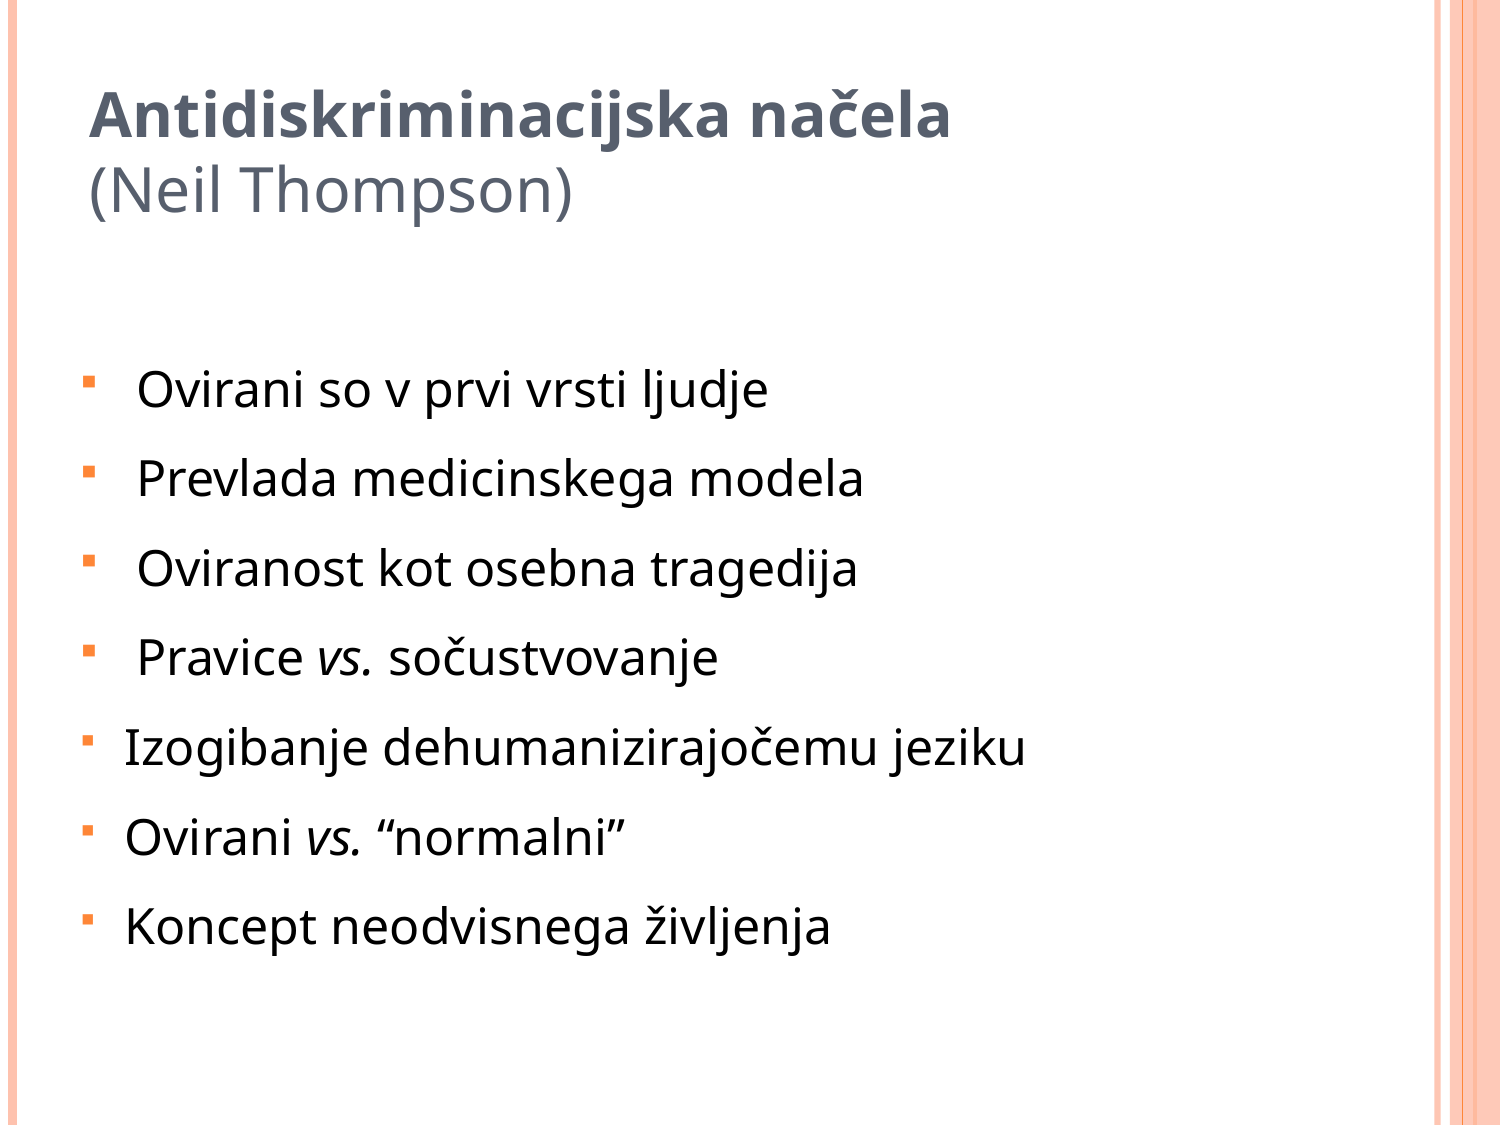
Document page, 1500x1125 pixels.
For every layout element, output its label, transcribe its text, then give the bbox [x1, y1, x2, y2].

list Ovirani so v prvi vrsti ljudje Prevlada medicinskega modela Oviranost kot osebna tragedija Pravice vs. sočustvovanje Izogibanje dehumanizirajočemu jeziku Ovirani vs. “normalni” Koncept neodvisnega življenja [64, 349, 1415, 1093]
title Antidiskriminacijska načela (Neil Thompson) [75, 45, 1300, 233]
